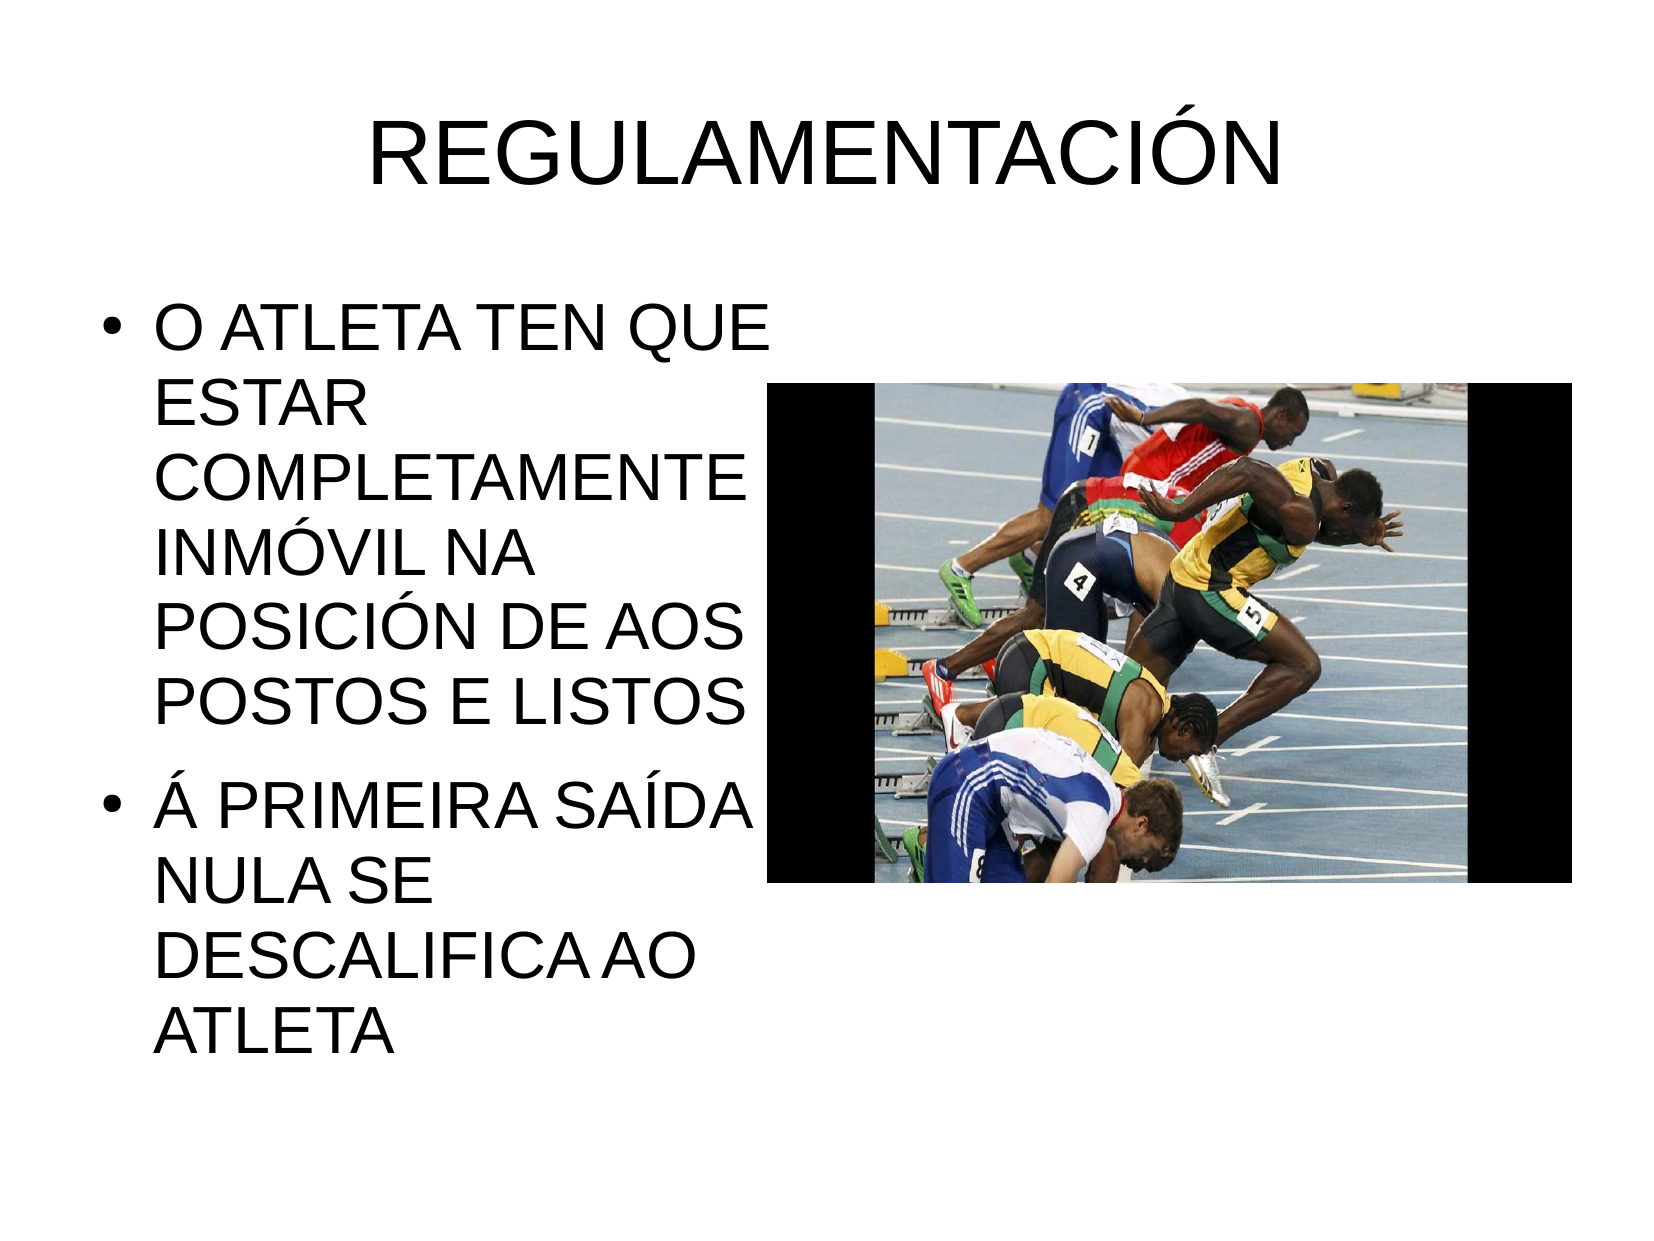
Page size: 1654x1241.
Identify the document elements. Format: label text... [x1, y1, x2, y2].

title REGULAMENTACIÓN [82, 56, 1571, 250]
picture [767, 383, 1572, 883]
list O ATLETA TEN QUE ESTAR COMPLETAMENTE INMÓVIL NA POSICIÓN DE AOS POSTOS E LISTOS Á PRIMEIRA SAÍDA NULA SE DESCALIFICA AO ATLETA [82, 290, 809, 1094]
